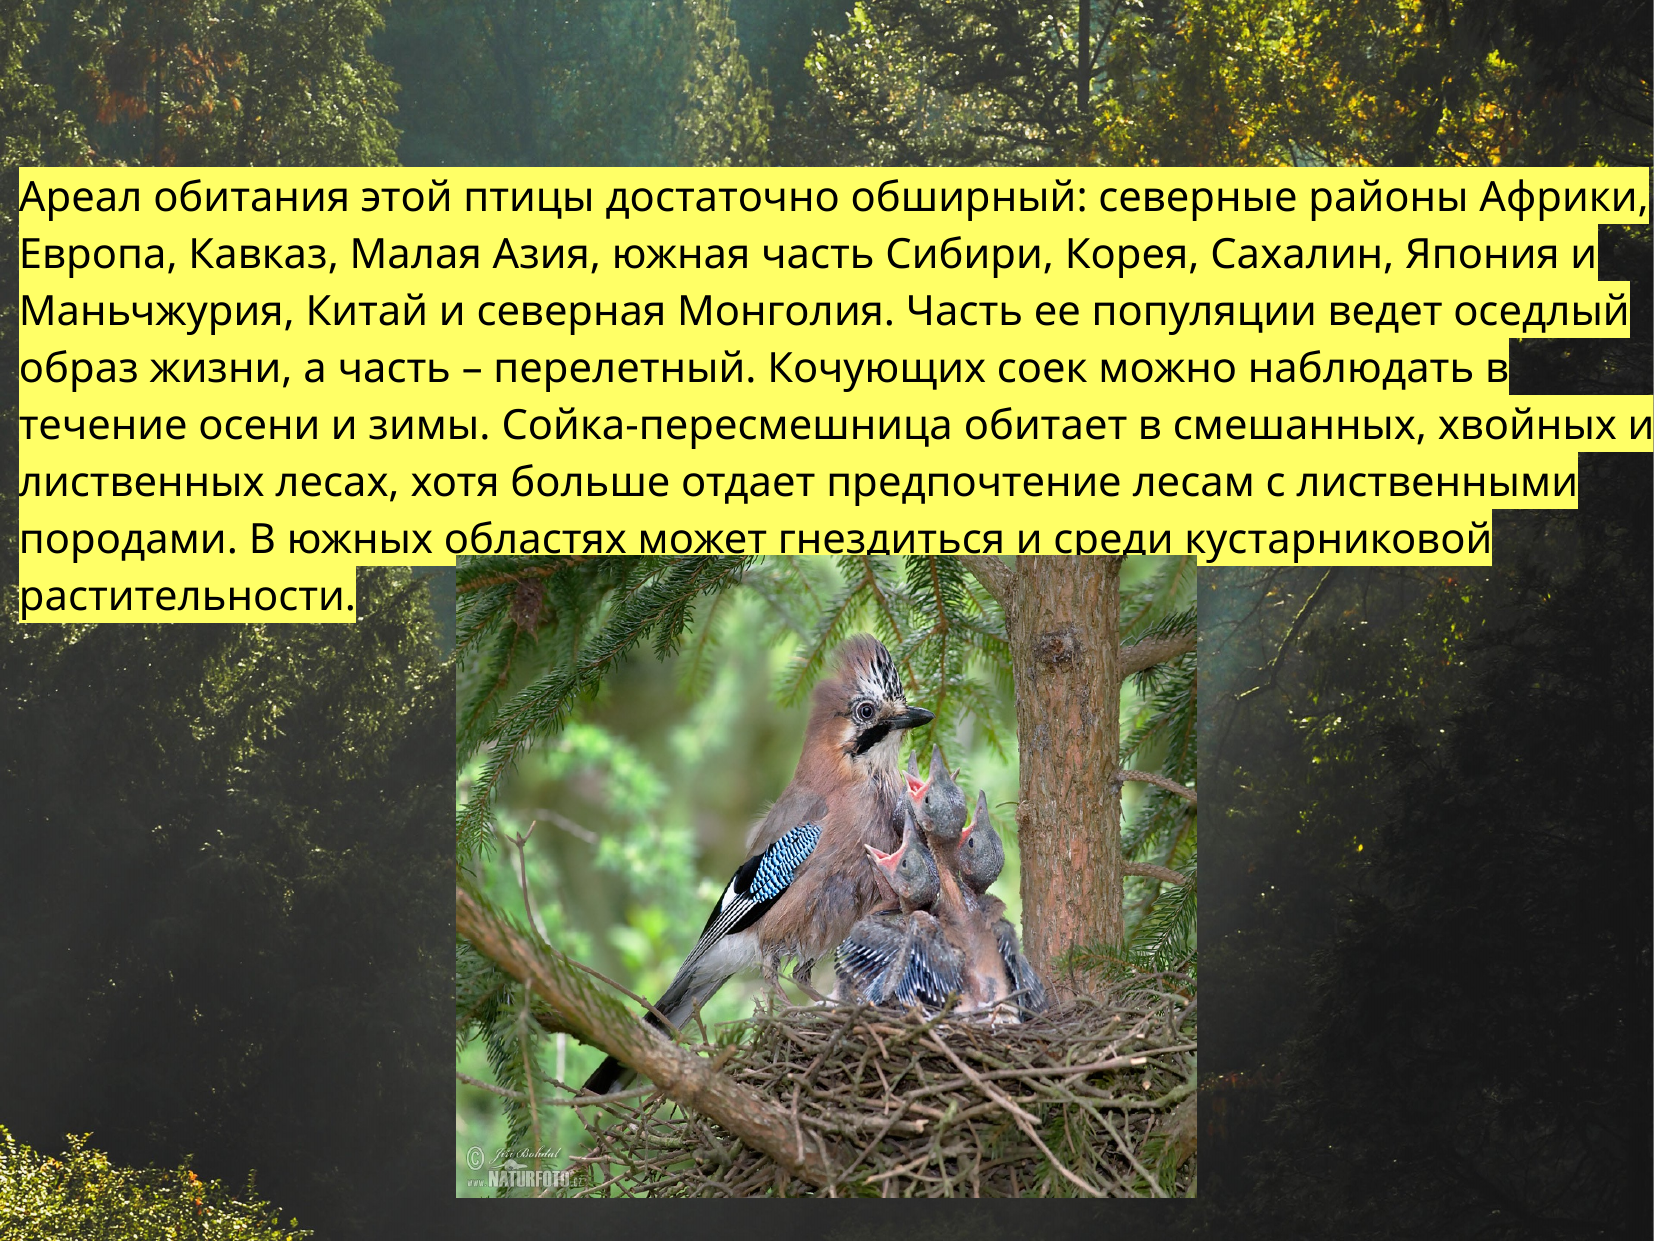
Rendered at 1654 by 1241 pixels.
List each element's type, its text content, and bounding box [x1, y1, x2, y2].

text_box Ареал обитания этой птицы достаточно обширный: северные районы Африки, Европа, Кавказ, Малая Азия, южная часть Сибири, Корея, Сахалин, Япония и Маньчжурия, Китай и северная Монголия. Часть ее популяции ведет оседлый образ жизни, а часть – перелетный. Кочующих соек можно наблюдать в течение осени и зимы. Сойка-пересмешница обитает в смешанных, хвойных и лиственных лесах, хотя больше отдает предпочтение лесам с лиственными породами. В южных областях может гнездиться и среди кустарниковой растительности. [4, 159, 1654, 591]
picture [0, 0, 1654, 1241]
